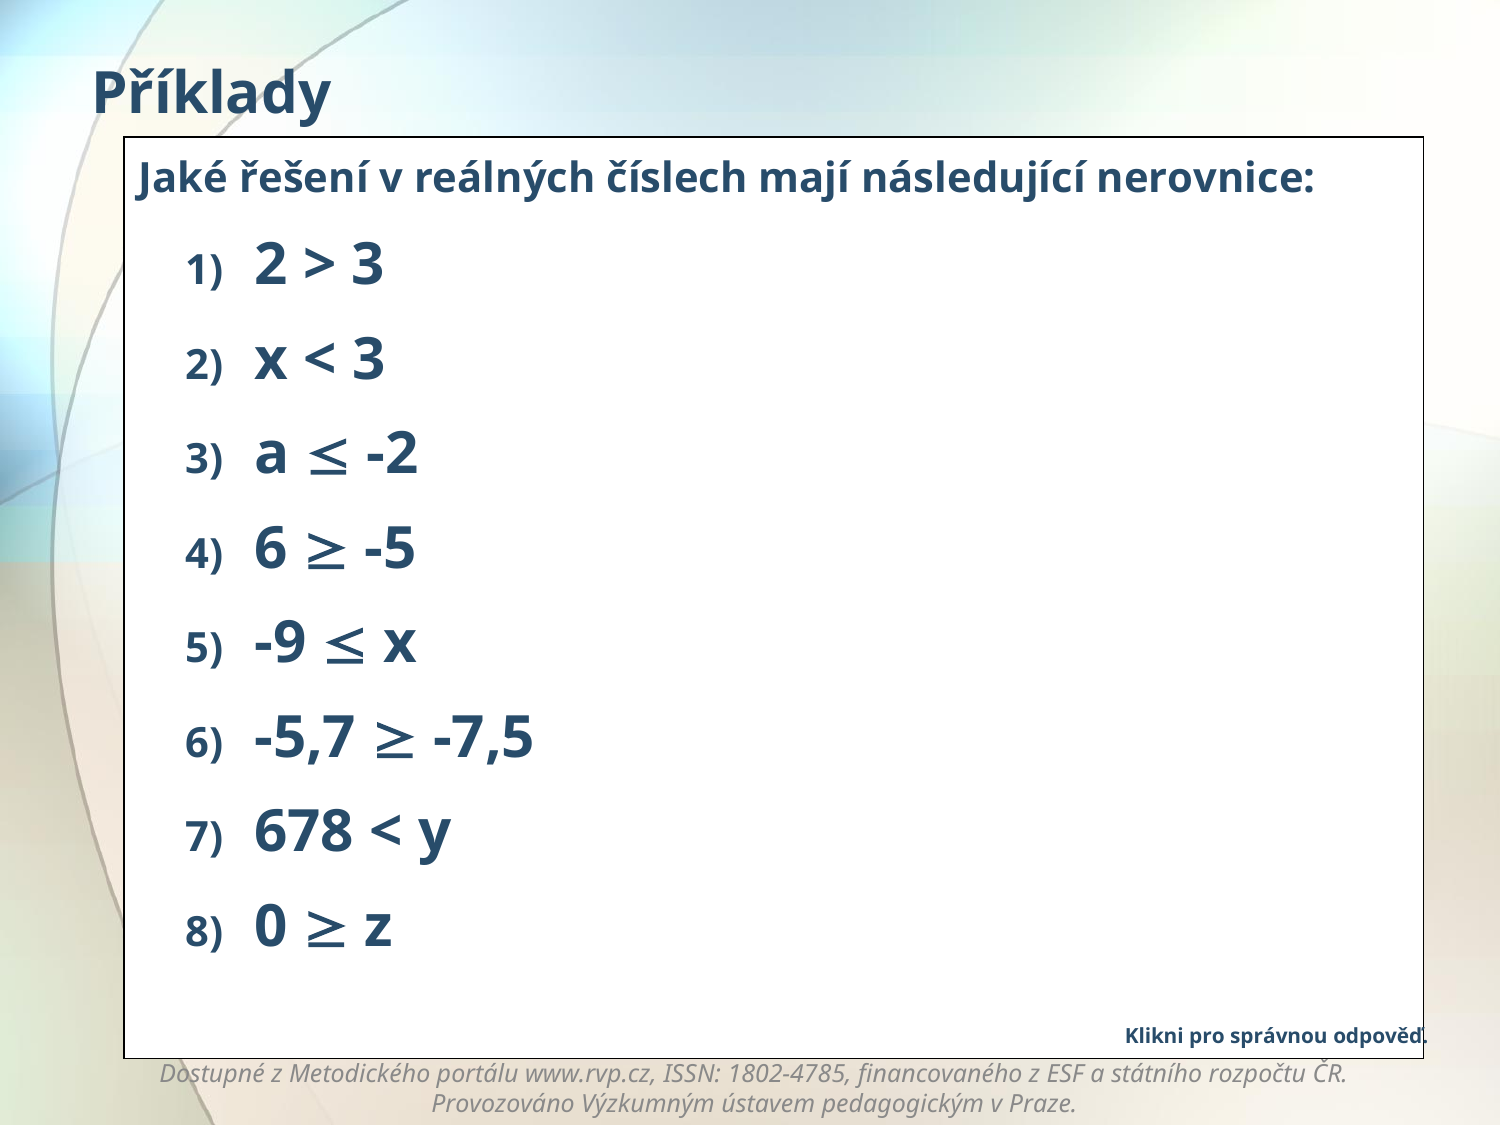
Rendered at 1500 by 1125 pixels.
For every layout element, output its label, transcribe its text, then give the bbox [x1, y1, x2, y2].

text_box 7) 678 < y [171, 786, 621, 870]
text_box 8) 0  z [171, 881, 621, 965]
text_box 4) 6  -5 [171, 503, 573, 587]
text_box 5) -9  x [171, 597, 573, 681]
text_box Klikni pro správnou odpověď. [1110, 1009, 1471, 1061]
text_box 6) -5,7  -7,5 [171, 692, 621, 776]
text_box 1) 2 > 3 [171, 219, 573, 303]
title Jaké řešení v reálných číslech mají následující nerovnice: [123, 139, 1400, 215]
text_box [123, 137, 1424, 1059]
text_box 2) x < 3 [171, 314, 573, 398]
picture [0, 0, 1500, 1125]
text_box 3) a  -2 [171, 408, 573, 492]
text_box Příklady [76, 42, 1402, 138]
